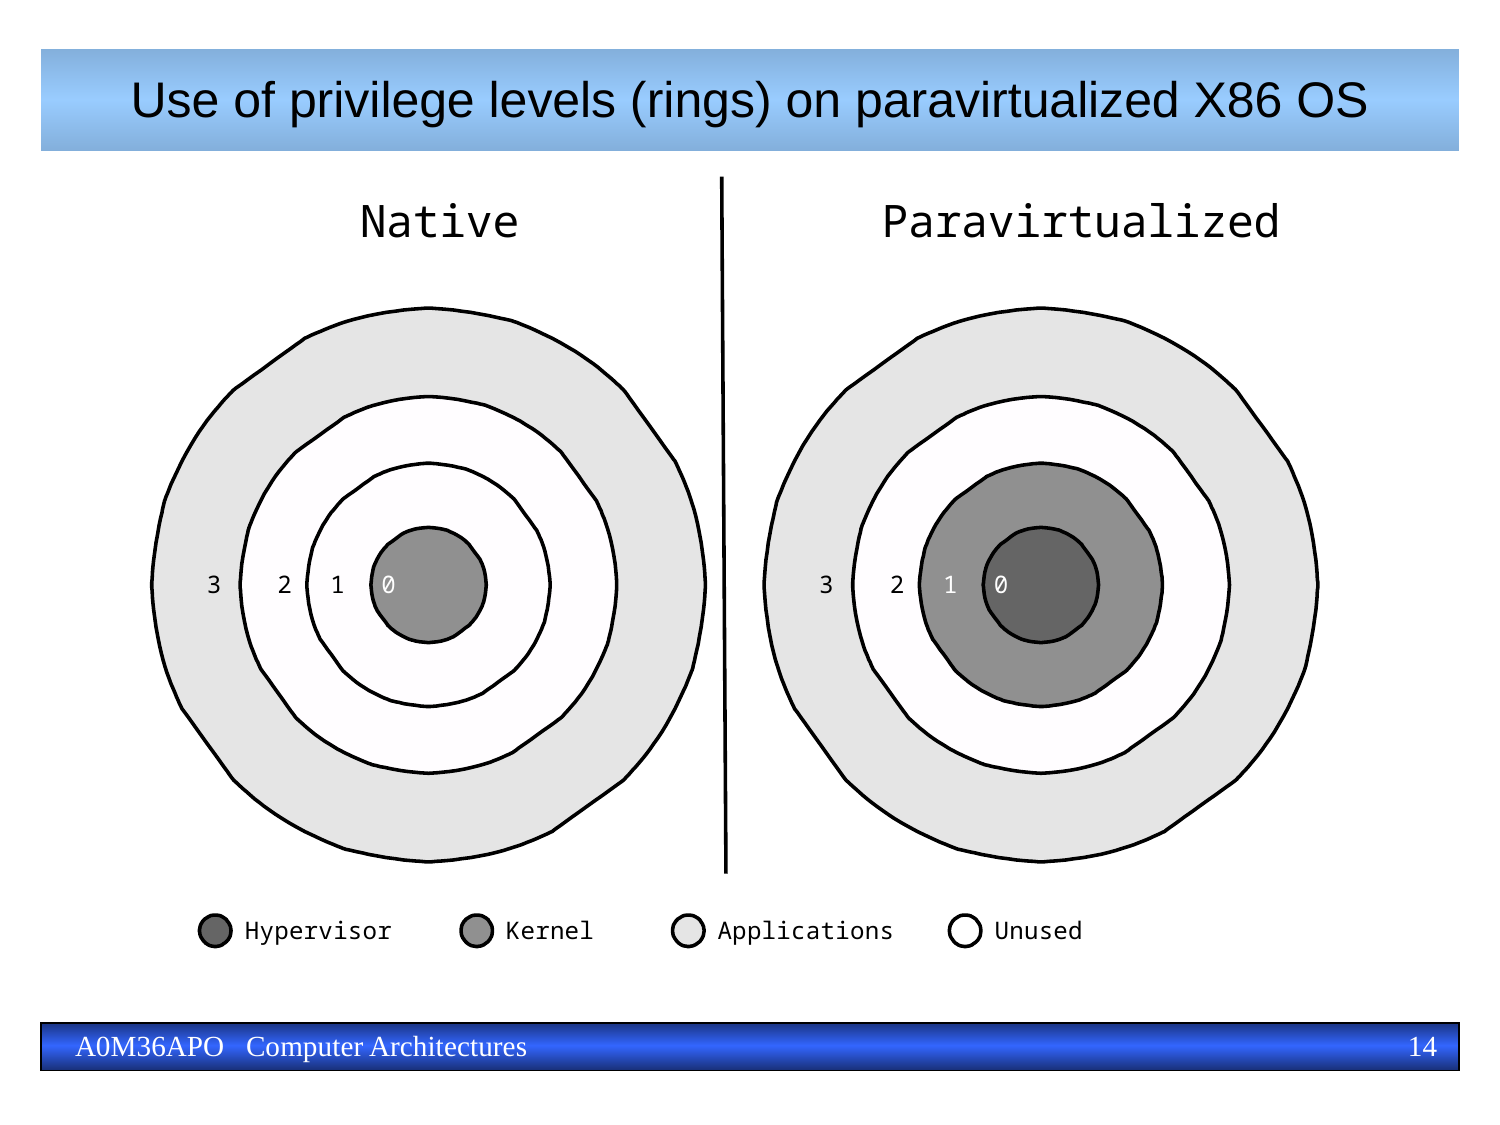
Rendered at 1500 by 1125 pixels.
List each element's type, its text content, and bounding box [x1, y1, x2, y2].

picture [137, 162, 1388, 963]
title Use of privilege levels (rings) on paravirtualized X86 OS [41, 49, 1459, 151]
